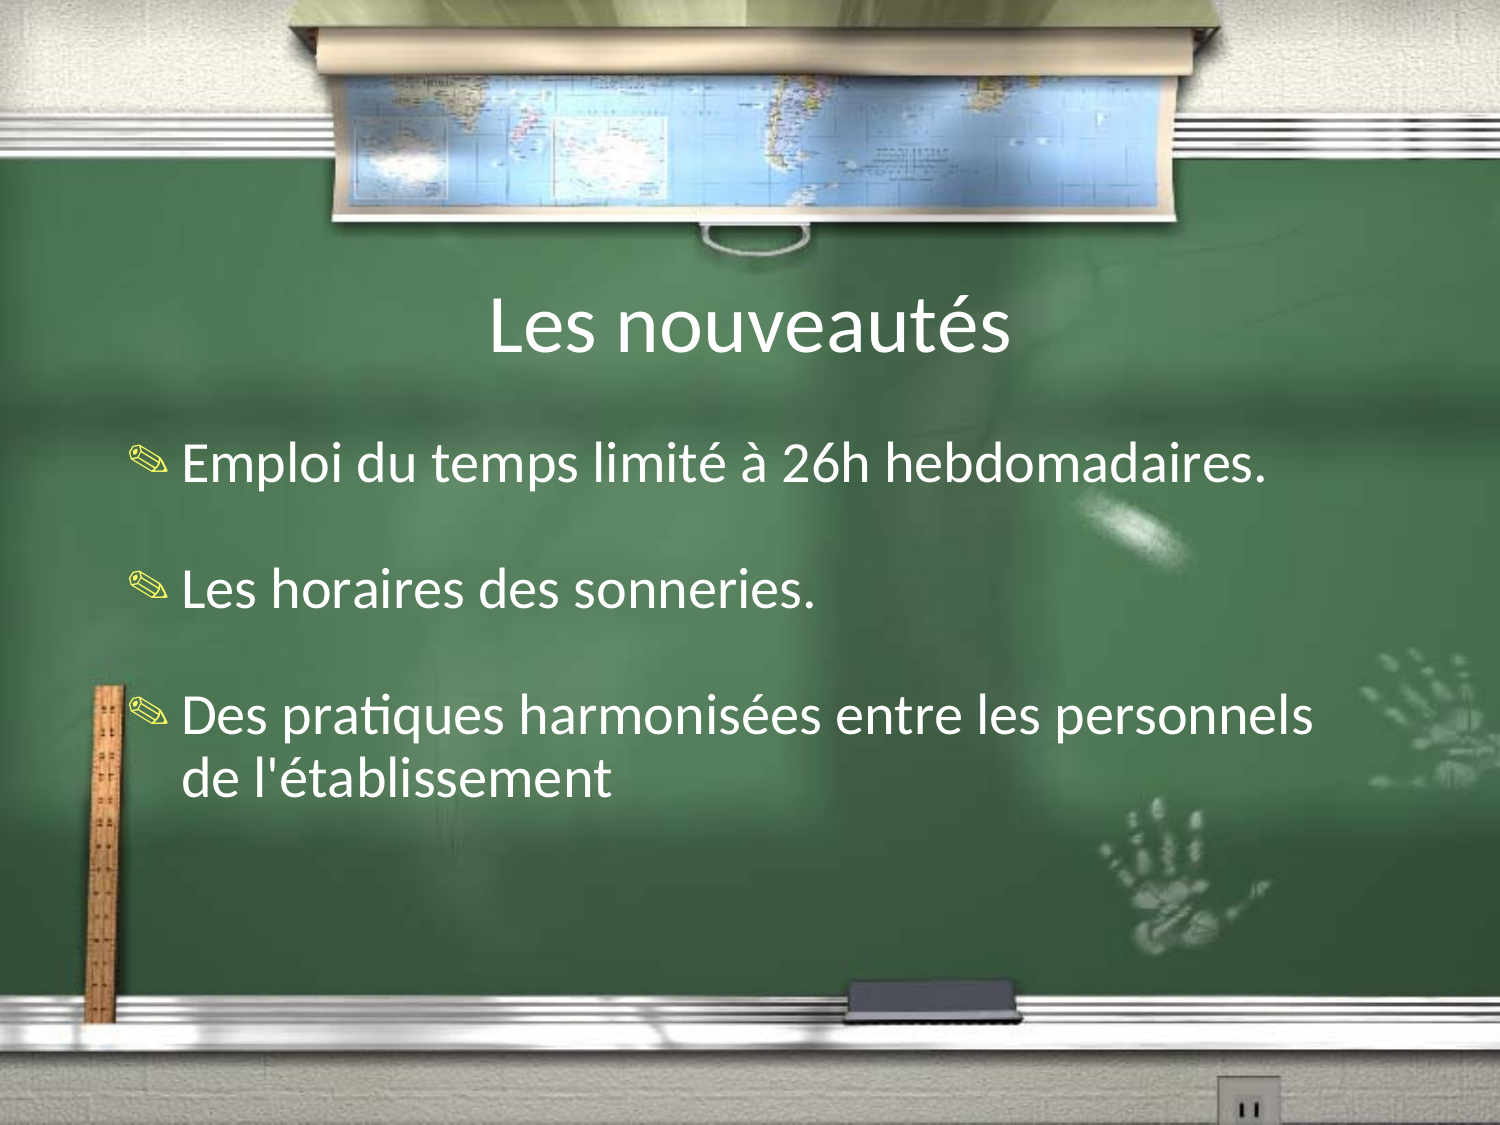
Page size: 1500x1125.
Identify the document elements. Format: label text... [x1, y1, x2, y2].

text_box Emploi du temps limité à 26h hebdomadaires. Les horaires des sonneries. Des pratiques harmonisées entre les personnels de l'établissement [112, 425, 1388, 1001]
text_box Les nouveautés [112, 224, 1388, 413]
picture [0, 0, 1500, 1125]
